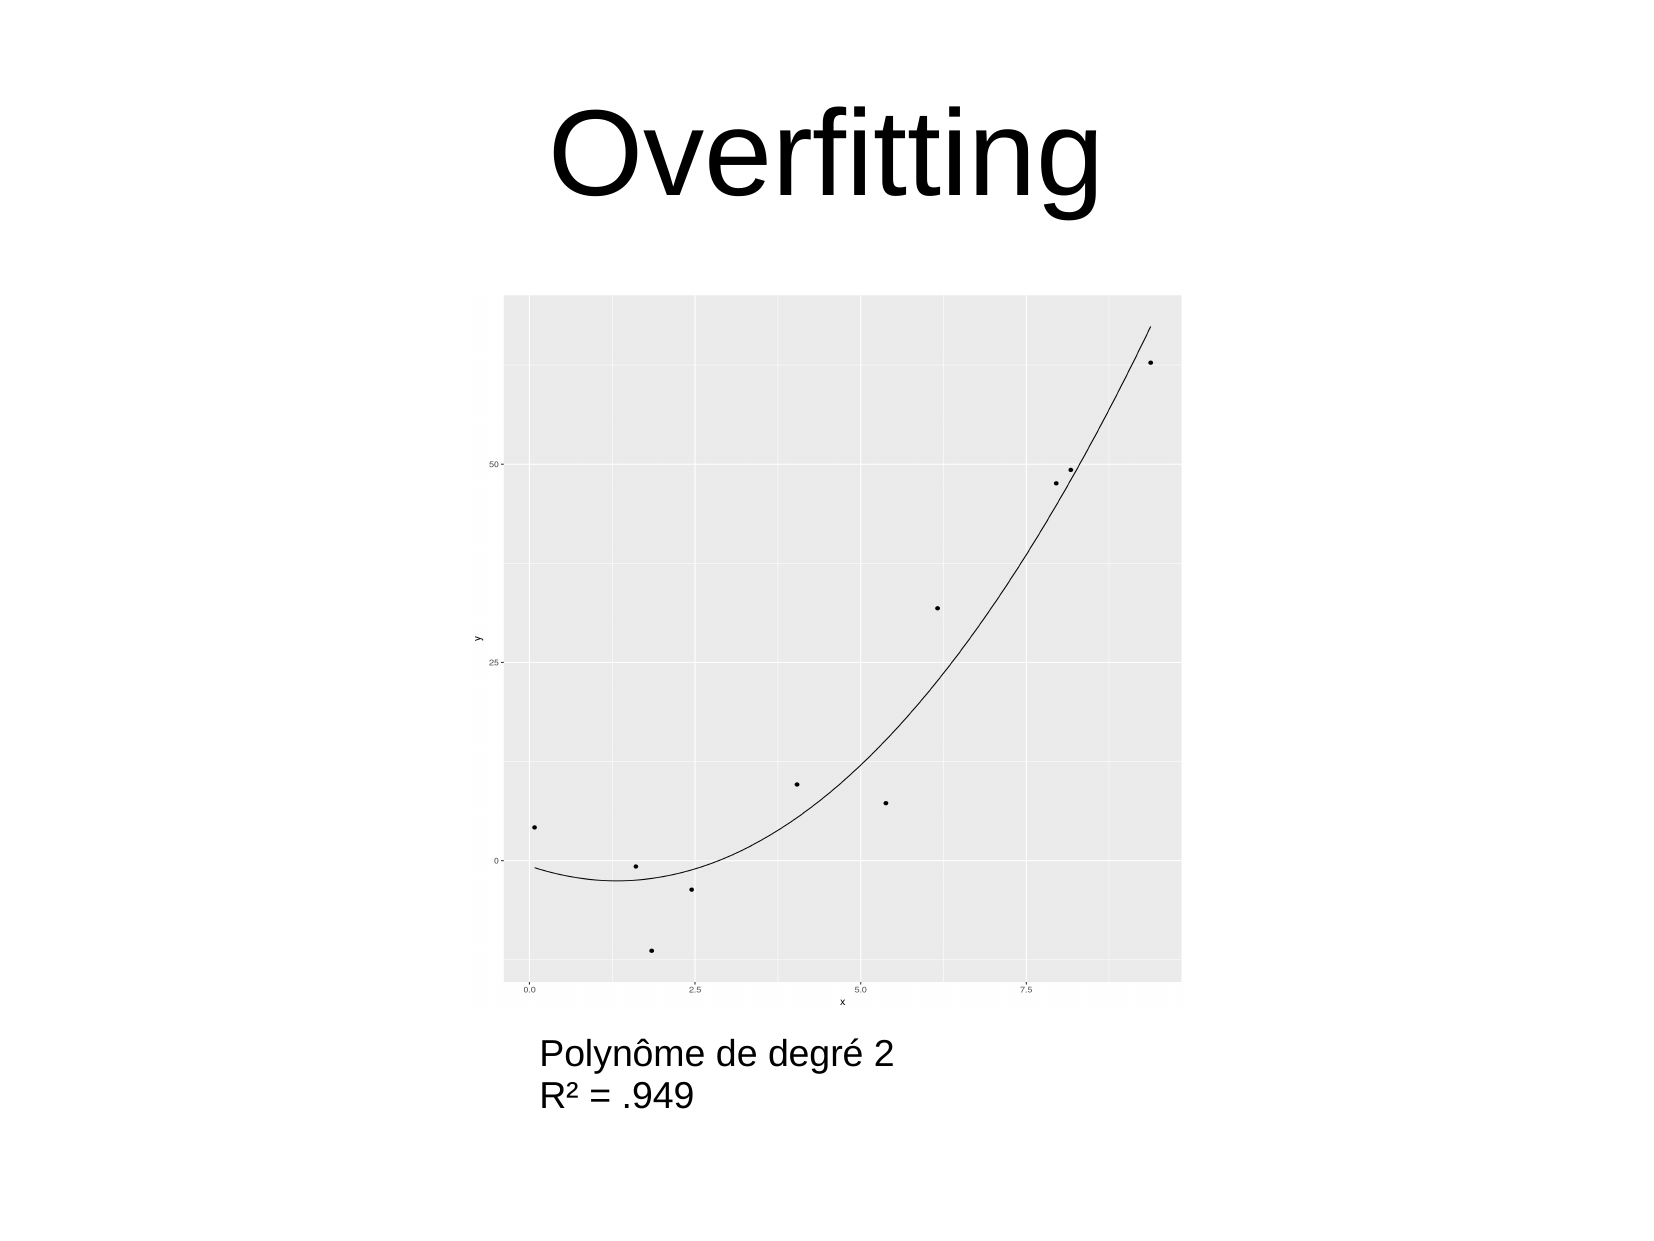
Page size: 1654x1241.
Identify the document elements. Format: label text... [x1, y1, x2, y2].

text_box Polynôme de degré 2 R² = .949 [524, 1024, 1177, 1166]
picture [467, 290, 1187, 1010]
title Overfitting [82, 49, 1571, 257]
